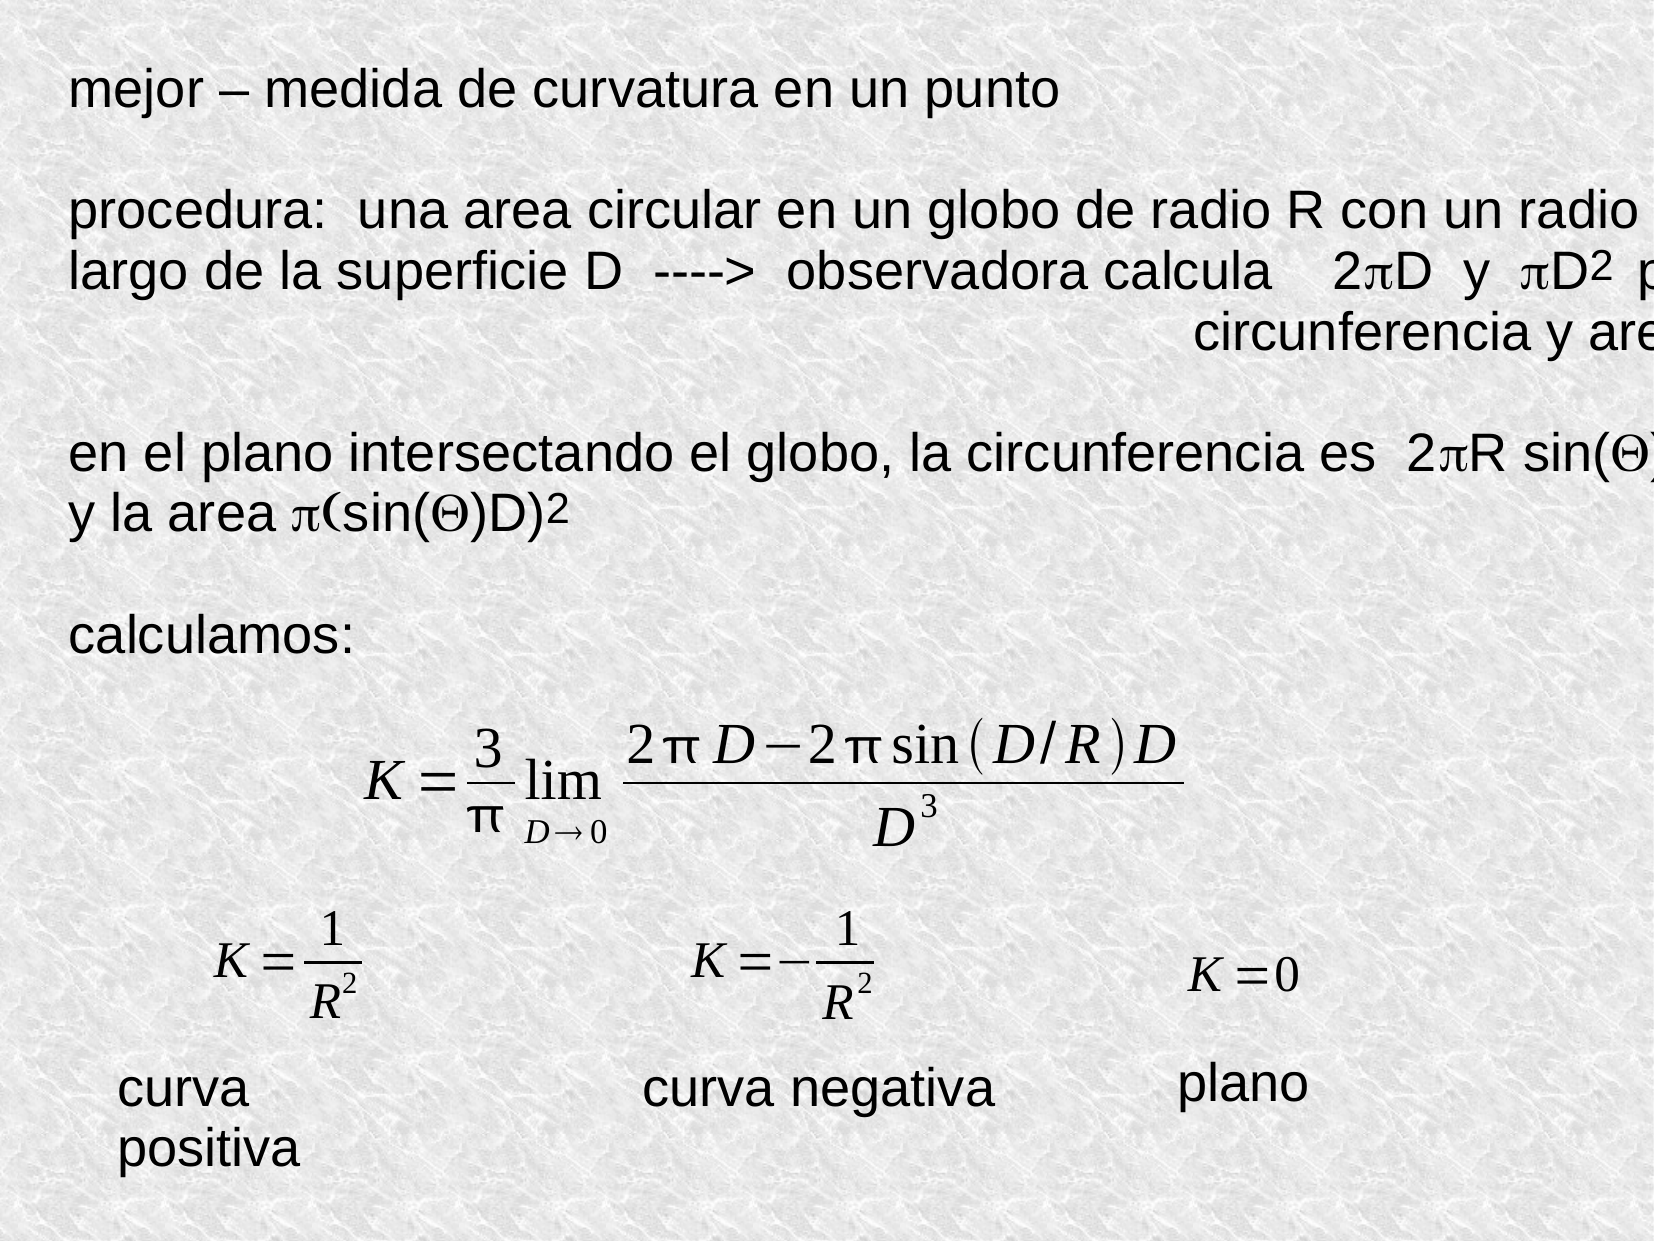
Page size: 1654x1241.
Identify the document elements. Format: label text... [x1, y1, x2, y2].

text_box curva positiva [102, 1050, 451, 1131]
chart [346, 712, 1201, 860]
chart [675, 900, 891, 1030]
picture [1643, 324, 1654, 333]
chart [198, 900, 376, 1029]
picture [1645, 264, 1654, 286]
picture [0, 0, 1654, 1241]
text_box mejor – medida de curvatura en un punto procedura: una area circular en un globo de radio R con un radio a lo largo de la superficie D ----> observadora calcula 2D y D2 para circunferencia y area en el plano intersectando el globo, la circunferencia es 2R sin() y la area (sin()D)2 calculamos: [53, 51, 1618, 738]
chart [1171, 946, 1312, 1004]
text_box curva negativa [627, 1050, 976, 1131]
text_box plano [1162, 1044, 1313, 1126]
picture [1643, 337, 1654, 347]
